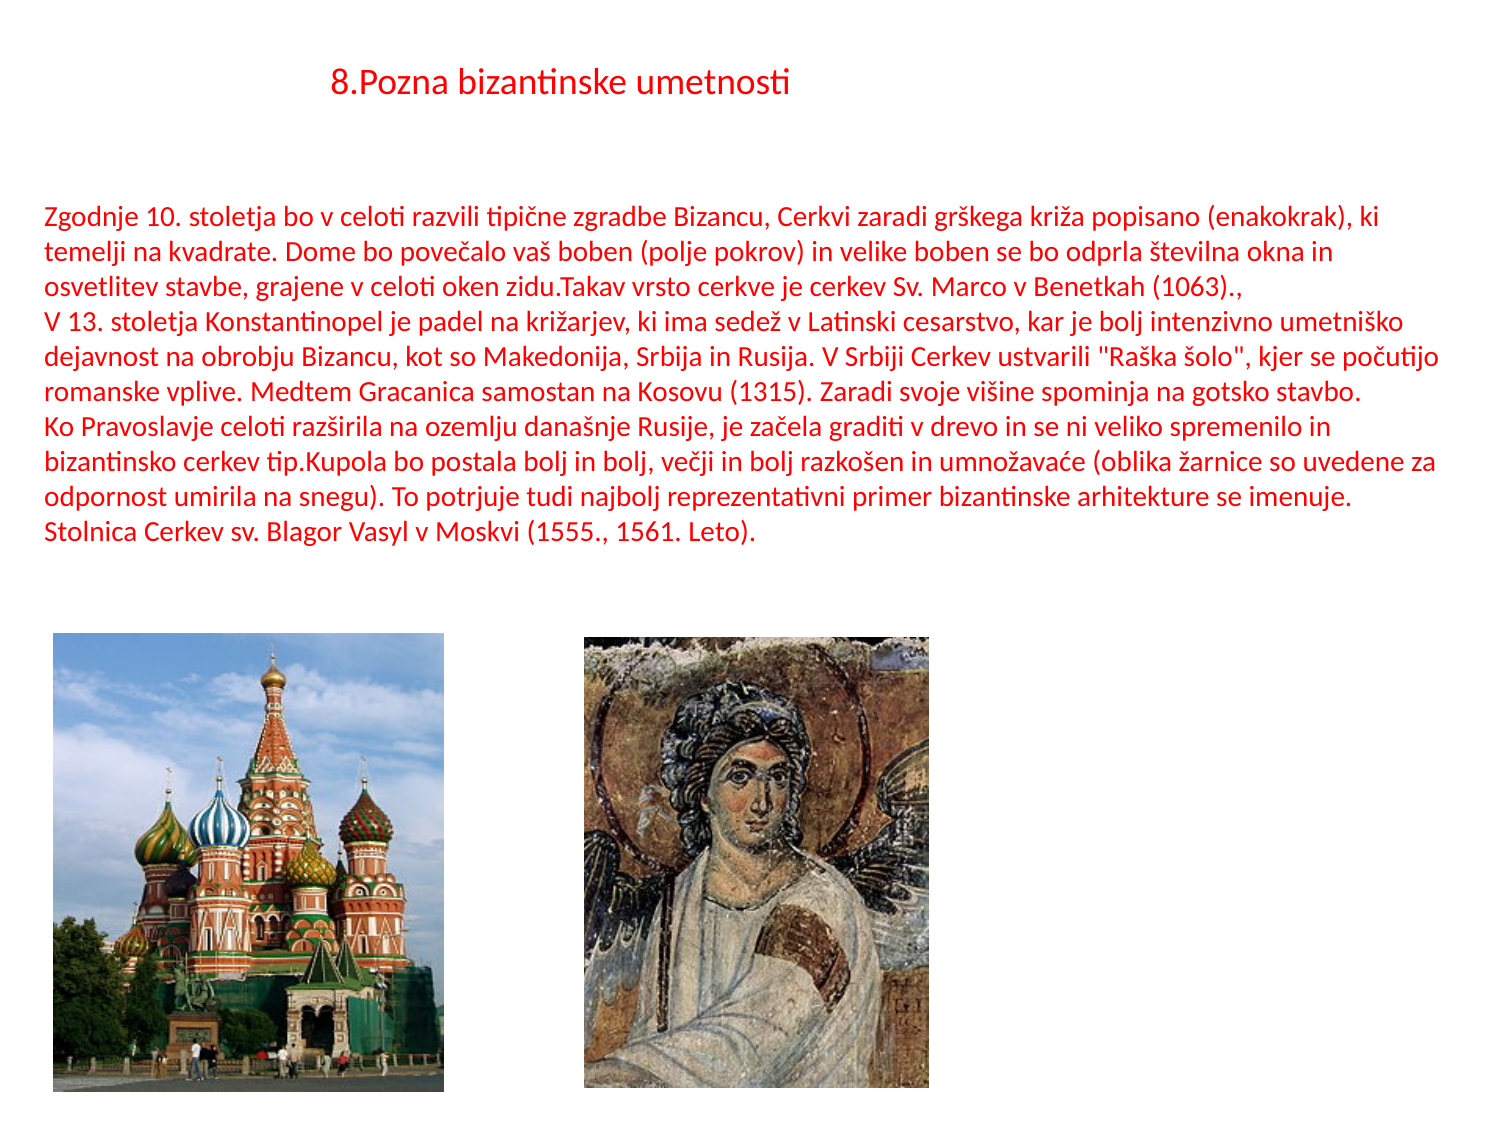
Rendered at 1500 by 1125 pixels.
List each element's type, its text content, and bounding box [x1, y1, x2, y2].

text_box Zgodnje 10. stoletja bo v celoti razvili tipične zgradbe Bizancu, Cerkvi zaradi grškega križa popisano (enakokrak), ki temelji na kvadrate. Dome bo povečalo vaš boben (polje pokrov) in velike boben se bo odprla številna okna in osvetlitev stavbe, grajene v celoti oken zidu.Takav vrsto cerkve je cerkev Sv. Marco v Benetkah (1063)., V 13. stoletja Konstantinopel je padel na križarjev, ki ima sedež v Latinski cesarstvo, kar je bolj intenzivno umetniško dejavnost na obrobju Bizancu, kot so Makedonija, Srbija in Rusija. V Srbiji Cerkev ustvarili "Raška šolo", kjer se počutijo romanske vplive. Medtem Gracanica samostan na Kosovu (1315). Zaradi svoje višine spominja na gotsko stavbo. Ko Pravoslavje celoti razširila na ozemlju današnje Rusije, je začela graditi v drevo in se ni veliko spremenilo in bizantinsko cerkev tip.Kupola bo postala bolj in bolj, večji in bolj razkošen in umnožavaće (oblika žarnice so uvedene za odpornost umirila na snegu). To potrjuje tudi najbolj reprezentativni primer bizantinske arhitekture se imenuje. Stolnica Cerkev sv. Blagor Vasyl v Moskvi (1555., 1561. Leto). [29, 144, 1459, 590]
text_box 8.Pozna bizantinske umetnosti [315, 49, 807, 110]
picture [584, 637, 929, 1088]
picture [53, 633, 444, 1092]
